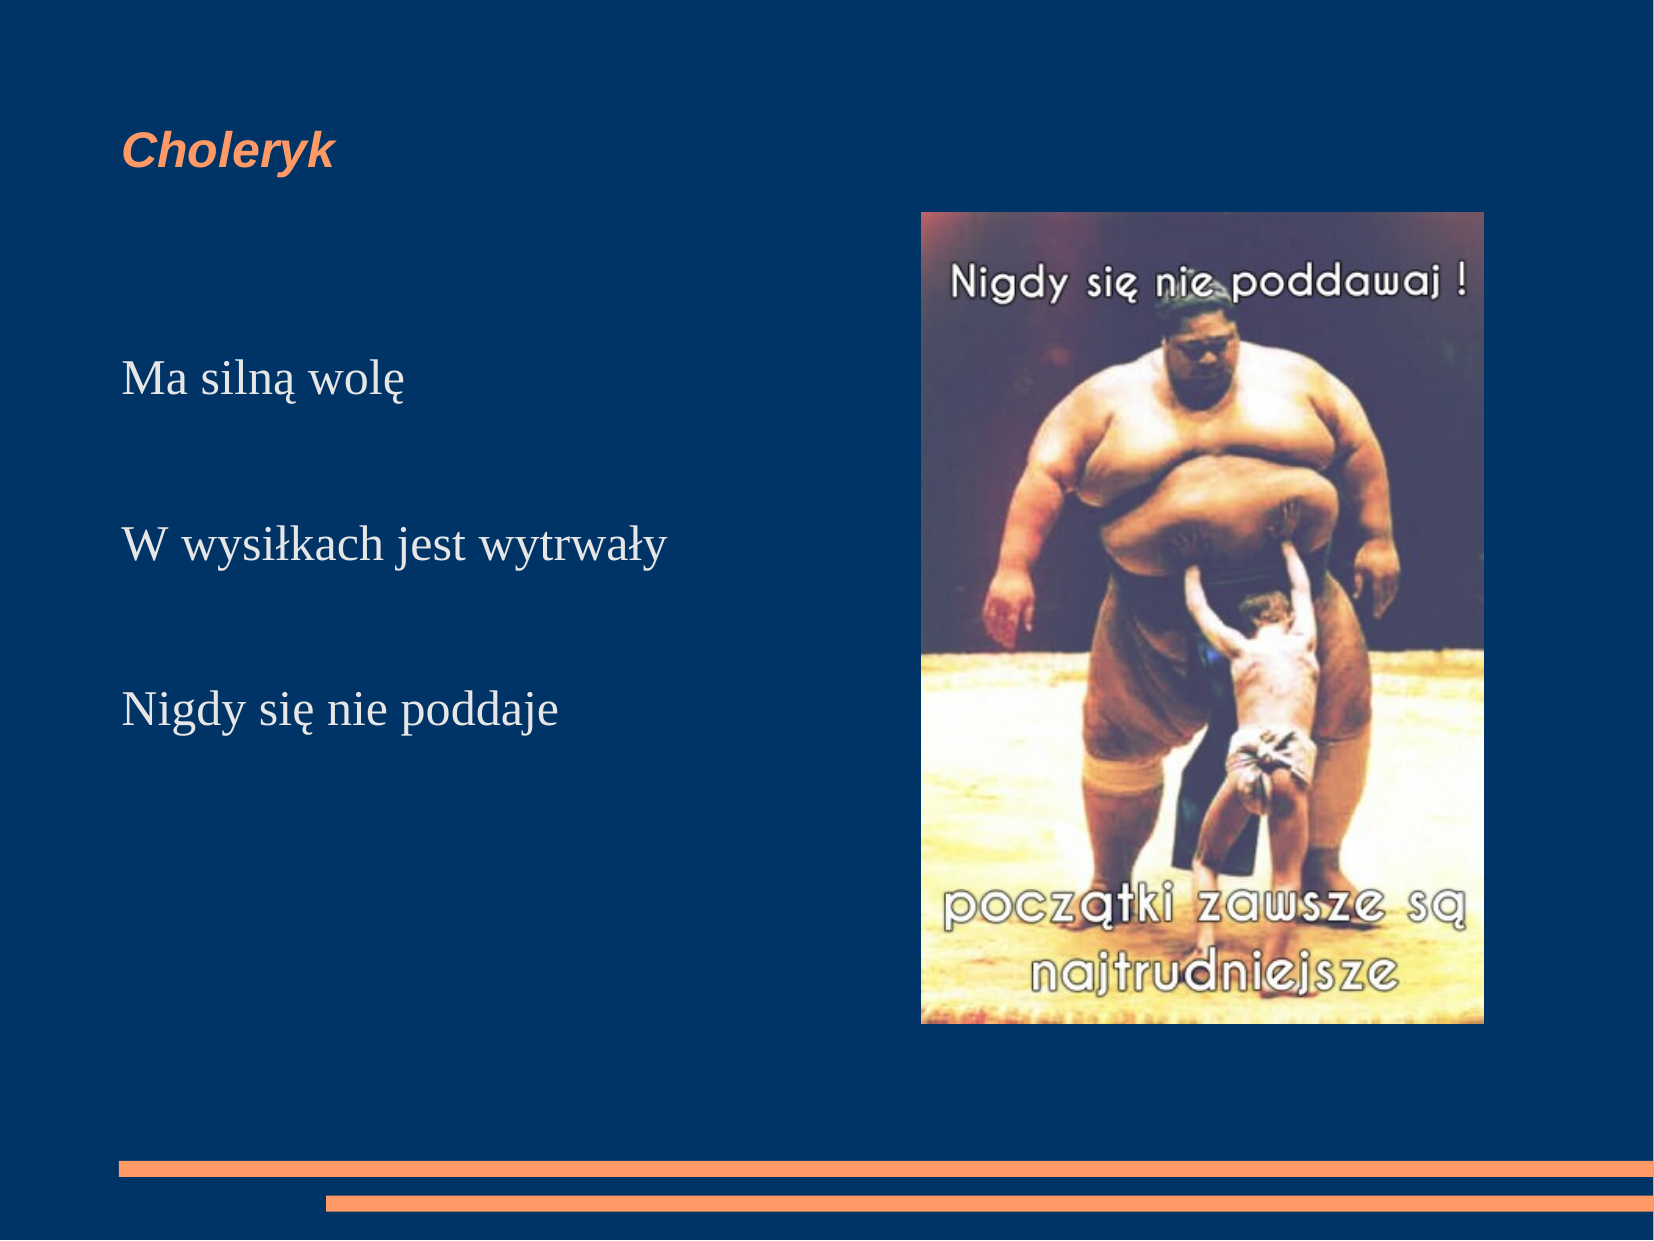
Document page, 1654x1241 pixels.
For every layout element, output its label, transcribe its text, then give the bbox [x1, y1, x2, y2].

title Choleryk [121, 46, 1534, 254]
picture [921, 212, 1484, 1024]
list Ma silną wolę W wysiłkach jest wytrwały Nigdy się nie poddaje [121, 322, 1561, 1132]
